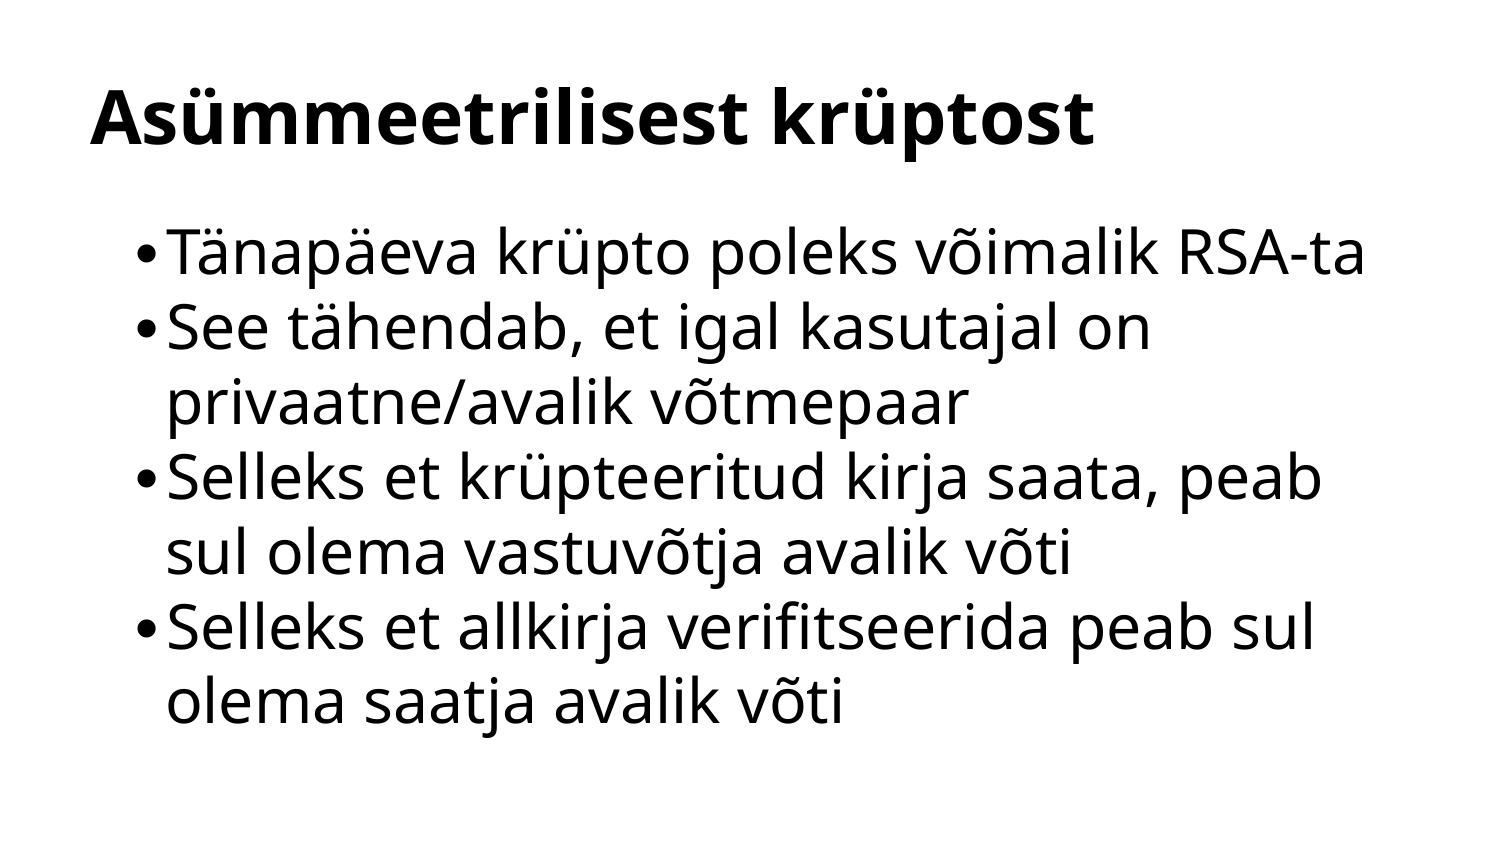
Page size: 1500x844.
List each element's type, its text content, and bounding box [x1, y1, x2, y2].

list Tänapäeva krüpto poleks võimalik RSA-ta See tähendab, et igal kasutajal on privaatne/avalik võtmepaar Selleks et krüpteeritud kirja saata, peab sul olema vastuvõtja avalik võti Selleks et allkirja verifitseerida peab sul olema saatja avalik võti [75, 196, 1425, 808]
title Asümmeetrilisest krüptost [75, 33, 1425, 175]
